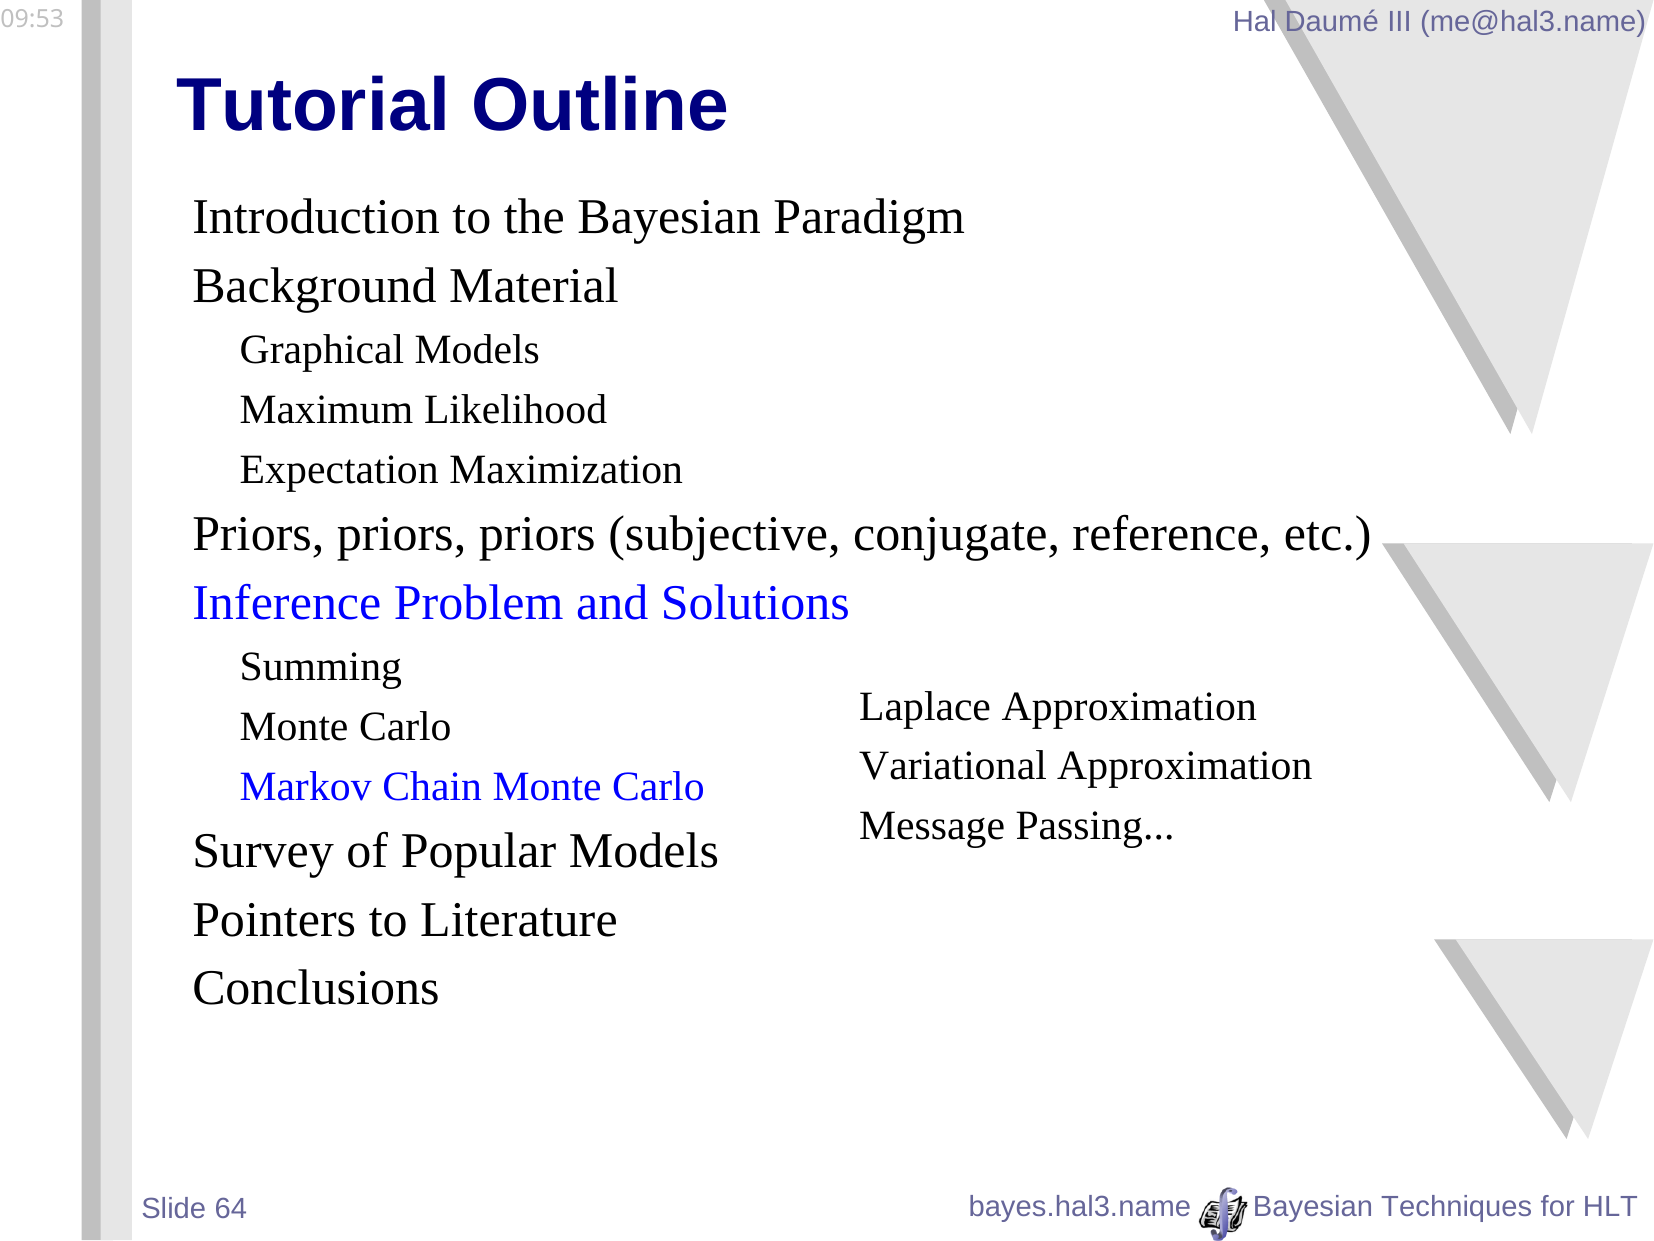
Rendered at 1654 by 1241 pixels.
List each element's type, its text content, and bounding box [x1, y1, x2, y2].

list Laplace Approximation Variational Approximation Message Passing... [800, 682, 1516, 937]
list Introduction to the Bayesian Paradigm Background Material Graphical Models Maximum Likelihood Expectation Maximization Priors, priors, priors (subjective, conjugate, reference, etc.) Inference Problem and Solutions Summing Monte Carlo Markov Chain Monte Carlo Survey of Popular Models Pointers to Literature Conclusions [180, 188, 1512, 1203]
picture [1198, 1203, 1248, 1241]
title Tutorial Outline [176, 44, 1509, 166]
